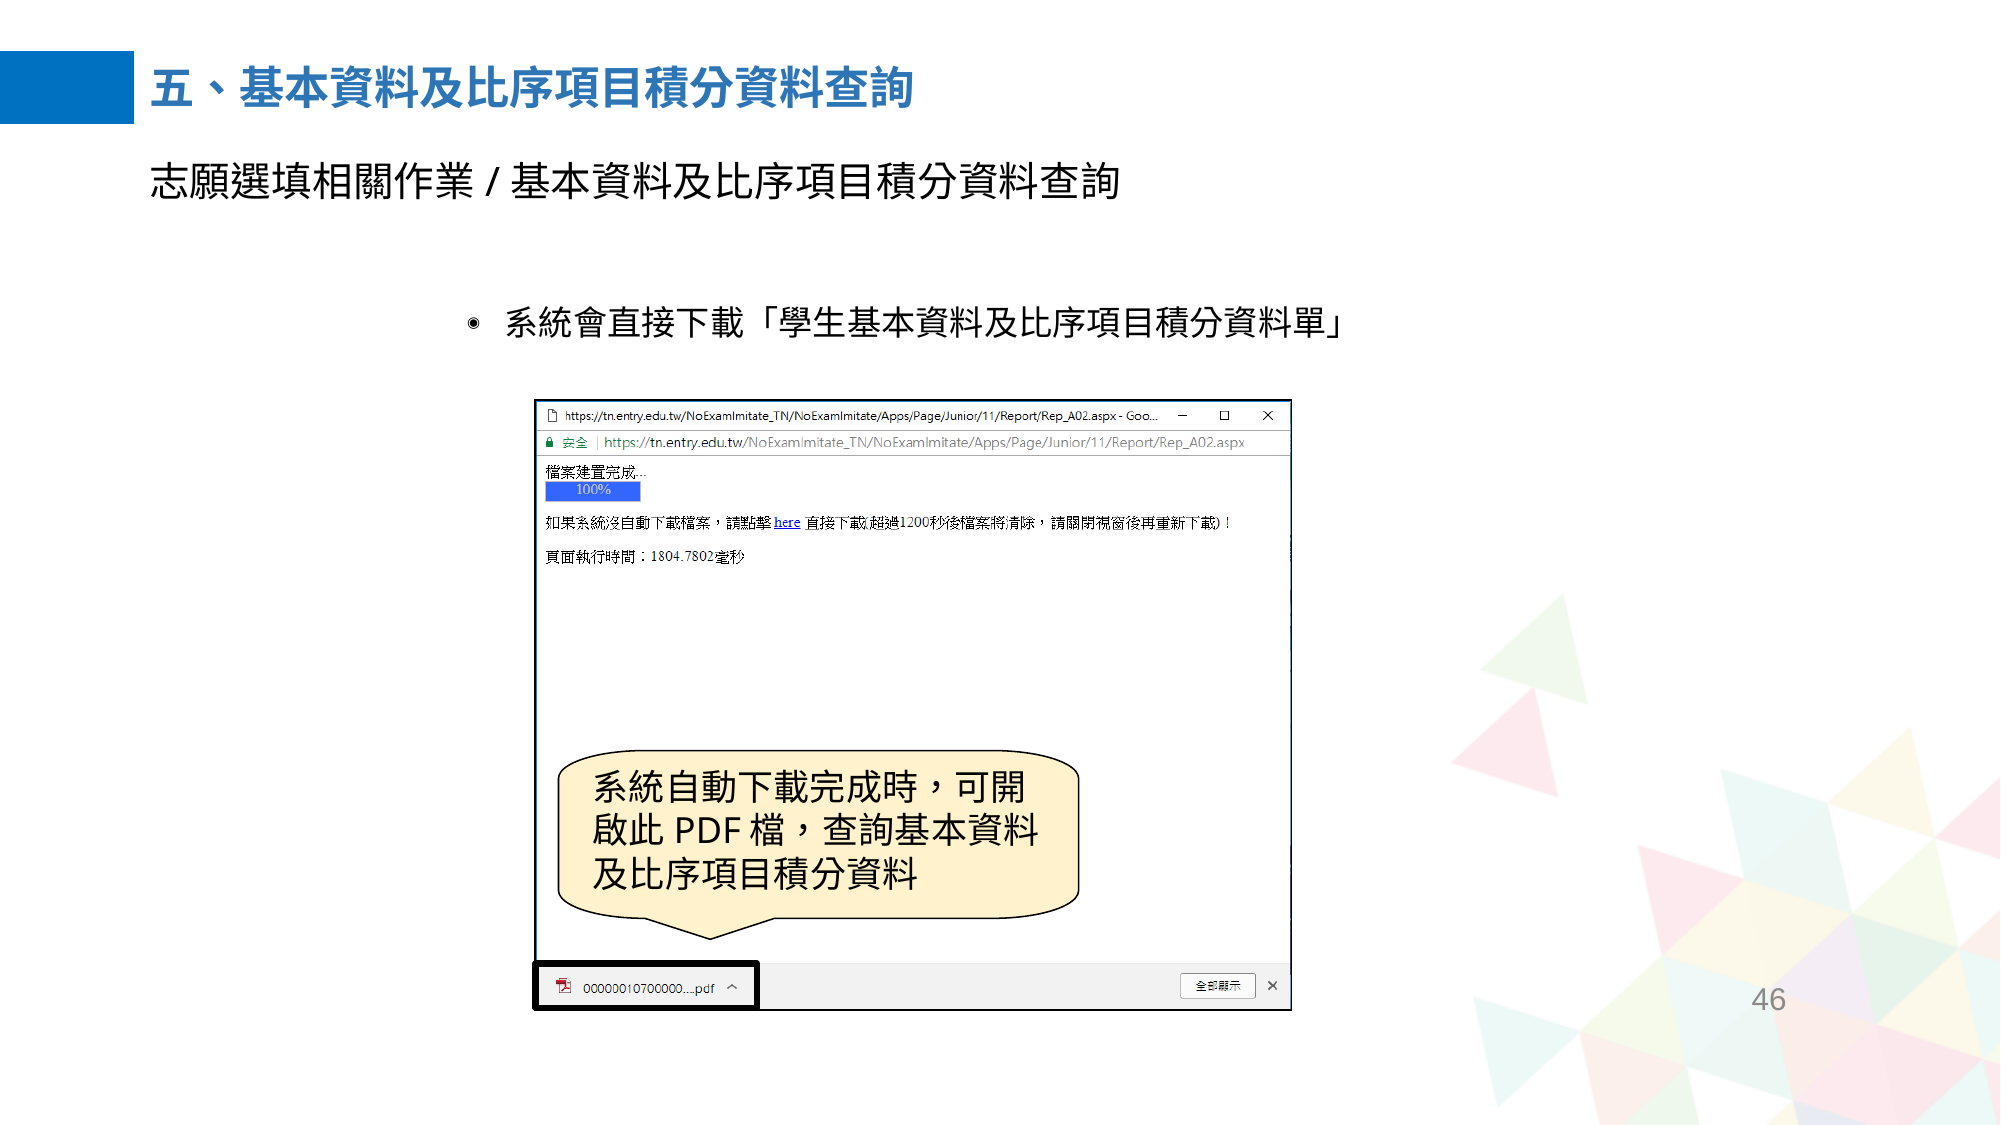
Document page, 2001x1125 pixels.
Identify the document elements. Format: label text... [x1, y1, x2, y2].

text_box 46 [1739, 967, 1813, 1020]
picture [539, 967, 754, 1005]
text_box 五、基本資料及比序項目積分資料查詢 [134, 57, 958, 136]
text_box [0, 51, 134, 124]
text_box 志願選填相關作業/基本資料及比序項目積分資料查詢 [134, 148, 1126, 213]
text_box 系統自動下載完成時，可開啟此PDF檔，查詢基本資料及比序項目積分資料 [558, 750, 1079, 940]
list 系統會直接下載「學生基本資料及比序項目積分資料單」 [406, 268, 1508, 356]
picture [535, 400, 1291, 1010]
